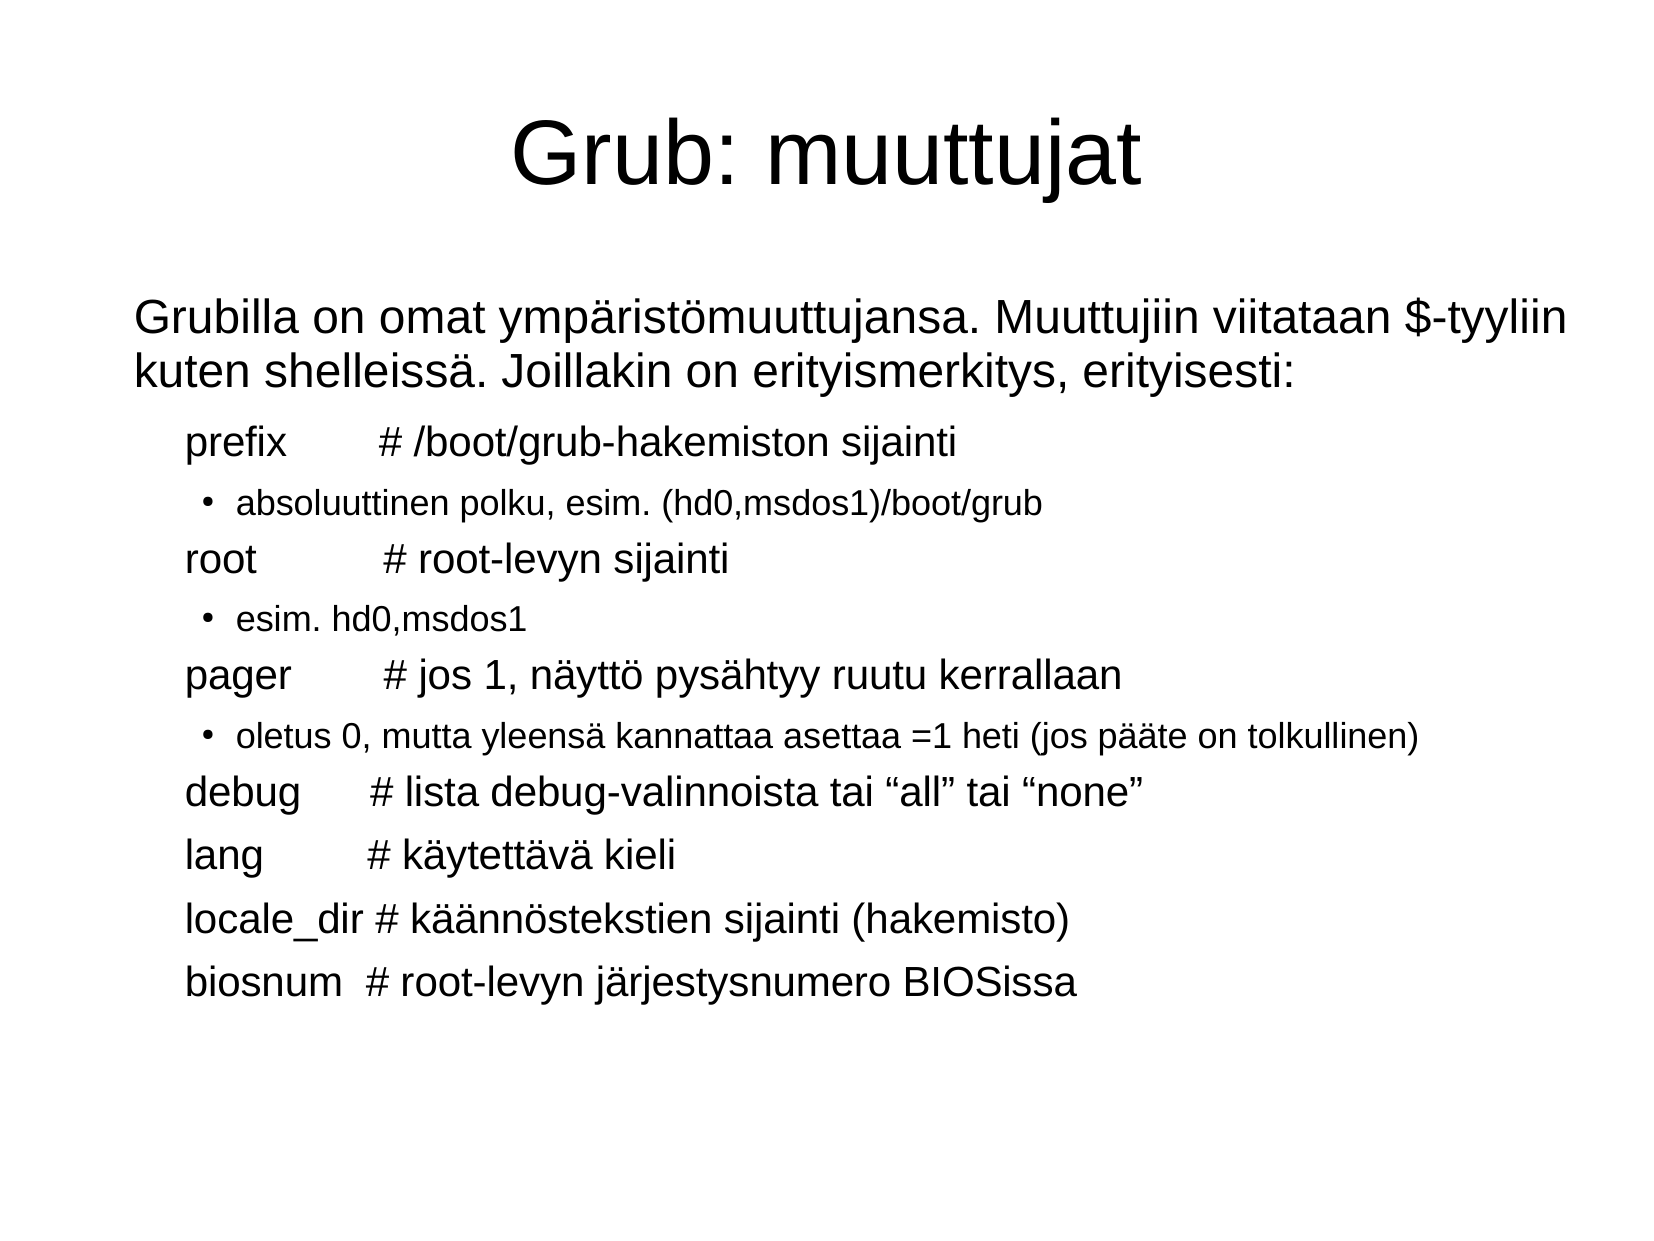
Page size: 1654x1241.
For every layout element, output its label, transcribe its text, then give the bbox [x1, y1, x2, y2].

title Grub: muuttujat [82, 49, 1571, 257]
list Grubilla on omat ympäristömuuttujansa. Muuttujiin viitataan $-tyyliin kuten shelleissä. Joillakin on erityismerkitys, erityisesti: prefix # /boot/grub-hakemiston sijainti absoluuttinen polku, esim. (hd0,msdos1)/boot/grub root # root-levyn sijainti esim. hd0,msdos1 pager # jos 1, näyttö pysähtyy ruutu kerrallaan oletus 0, mutta yleensä kannattaa asettaa =1 heti (jos pääte on tolkullinen) debug # lista debug-valinnoista tai “all” tai “none” lang # käytettävä kieli locale_dir # käännöstekstien sijainti (hakemisto) biosnum # root-levyn järjestysnumero BIOSissa [82, 290, 1571, 1010]
